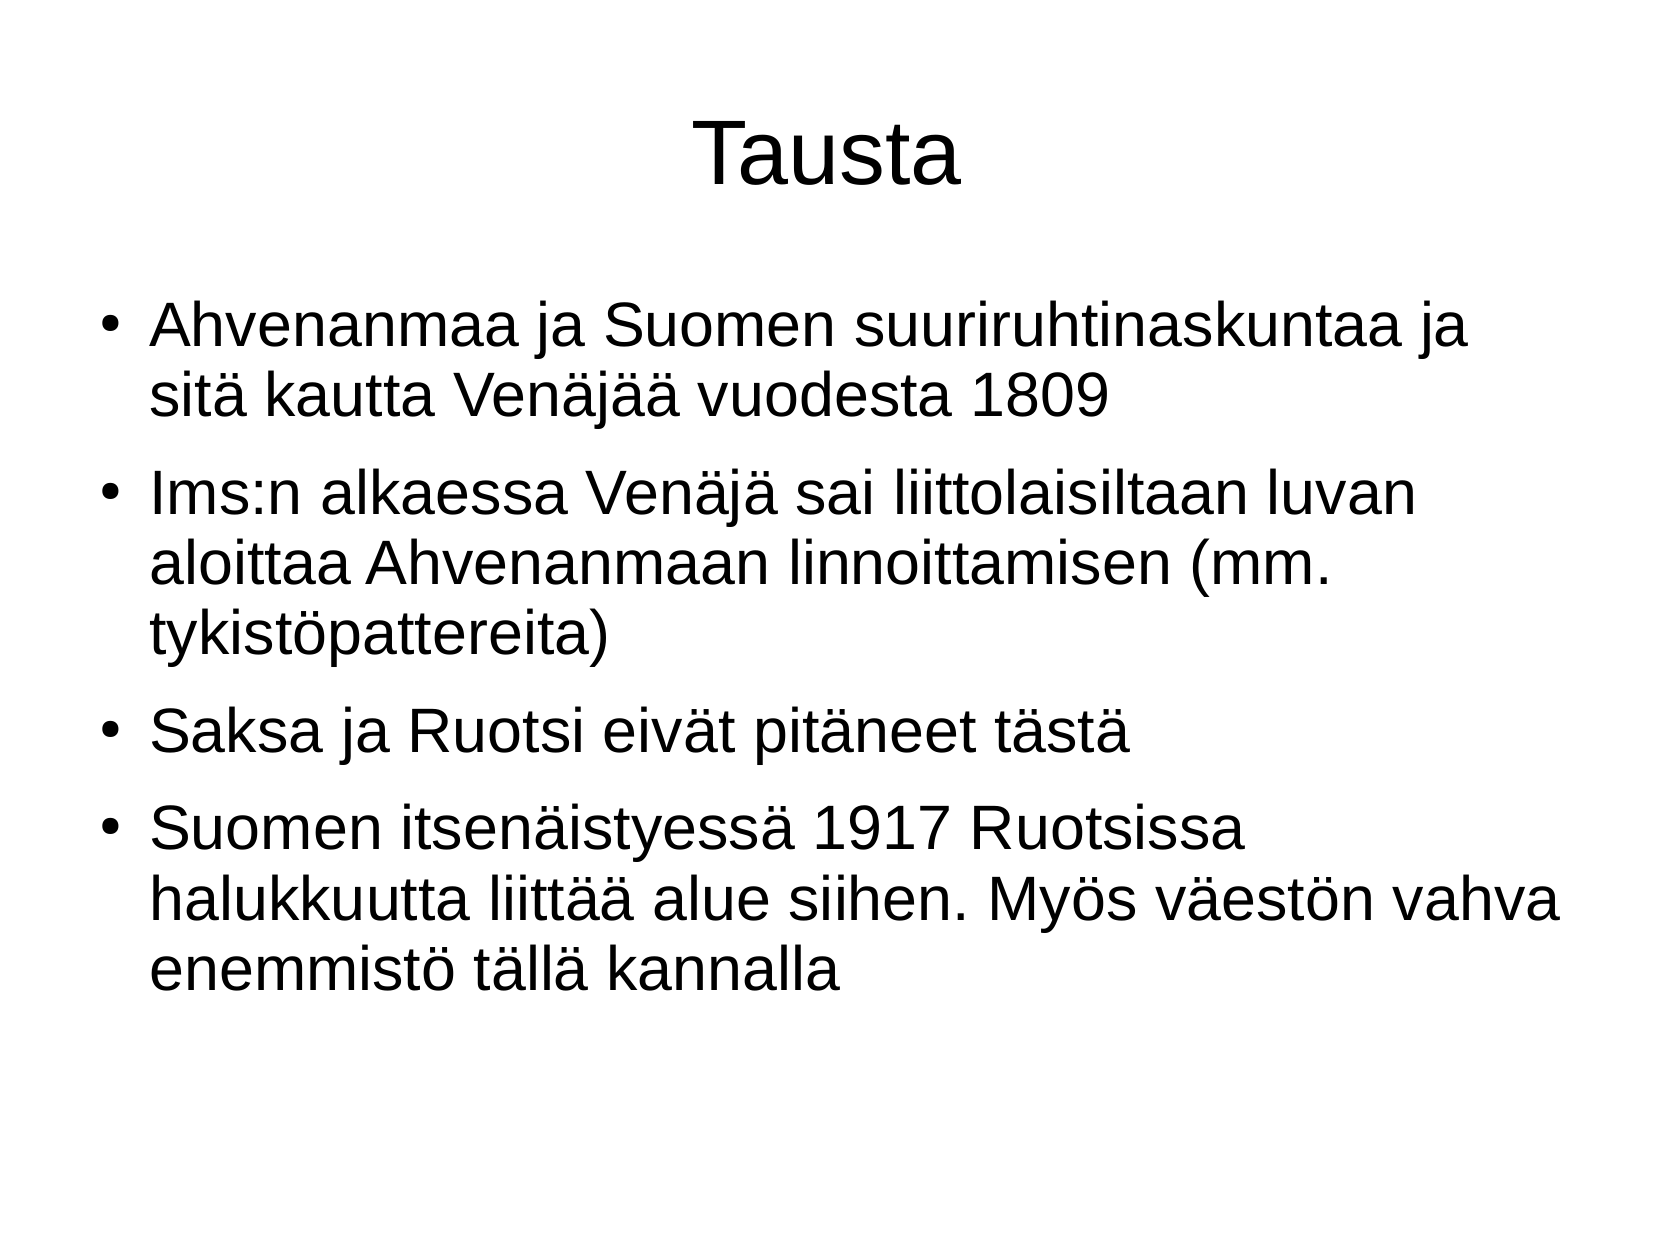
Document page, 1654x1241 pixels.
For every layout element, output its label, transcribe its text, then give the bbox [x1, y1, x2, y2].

list Ahvenanmaa ja Suomen suuriruhtinaskuntaa ja sitä kautta Venäjää vuodesta 1809 Ims:n alkaessa Venäjä sai liittolaisiltaan luvan aloittaa Ahvenanmaan linnoittamisen (mm. tykistöpattereita) Saksa ja Ruotsi eivät pitäneet tästä Suomen itsenäistyessä 1917 Ruotsissa halukkuutta liittää alue siihen. Myös väestön vahva enemmistö tällä kannalla [82, 290, 1571, 1010]
title Tausta [82, 49, 1571, 257]
